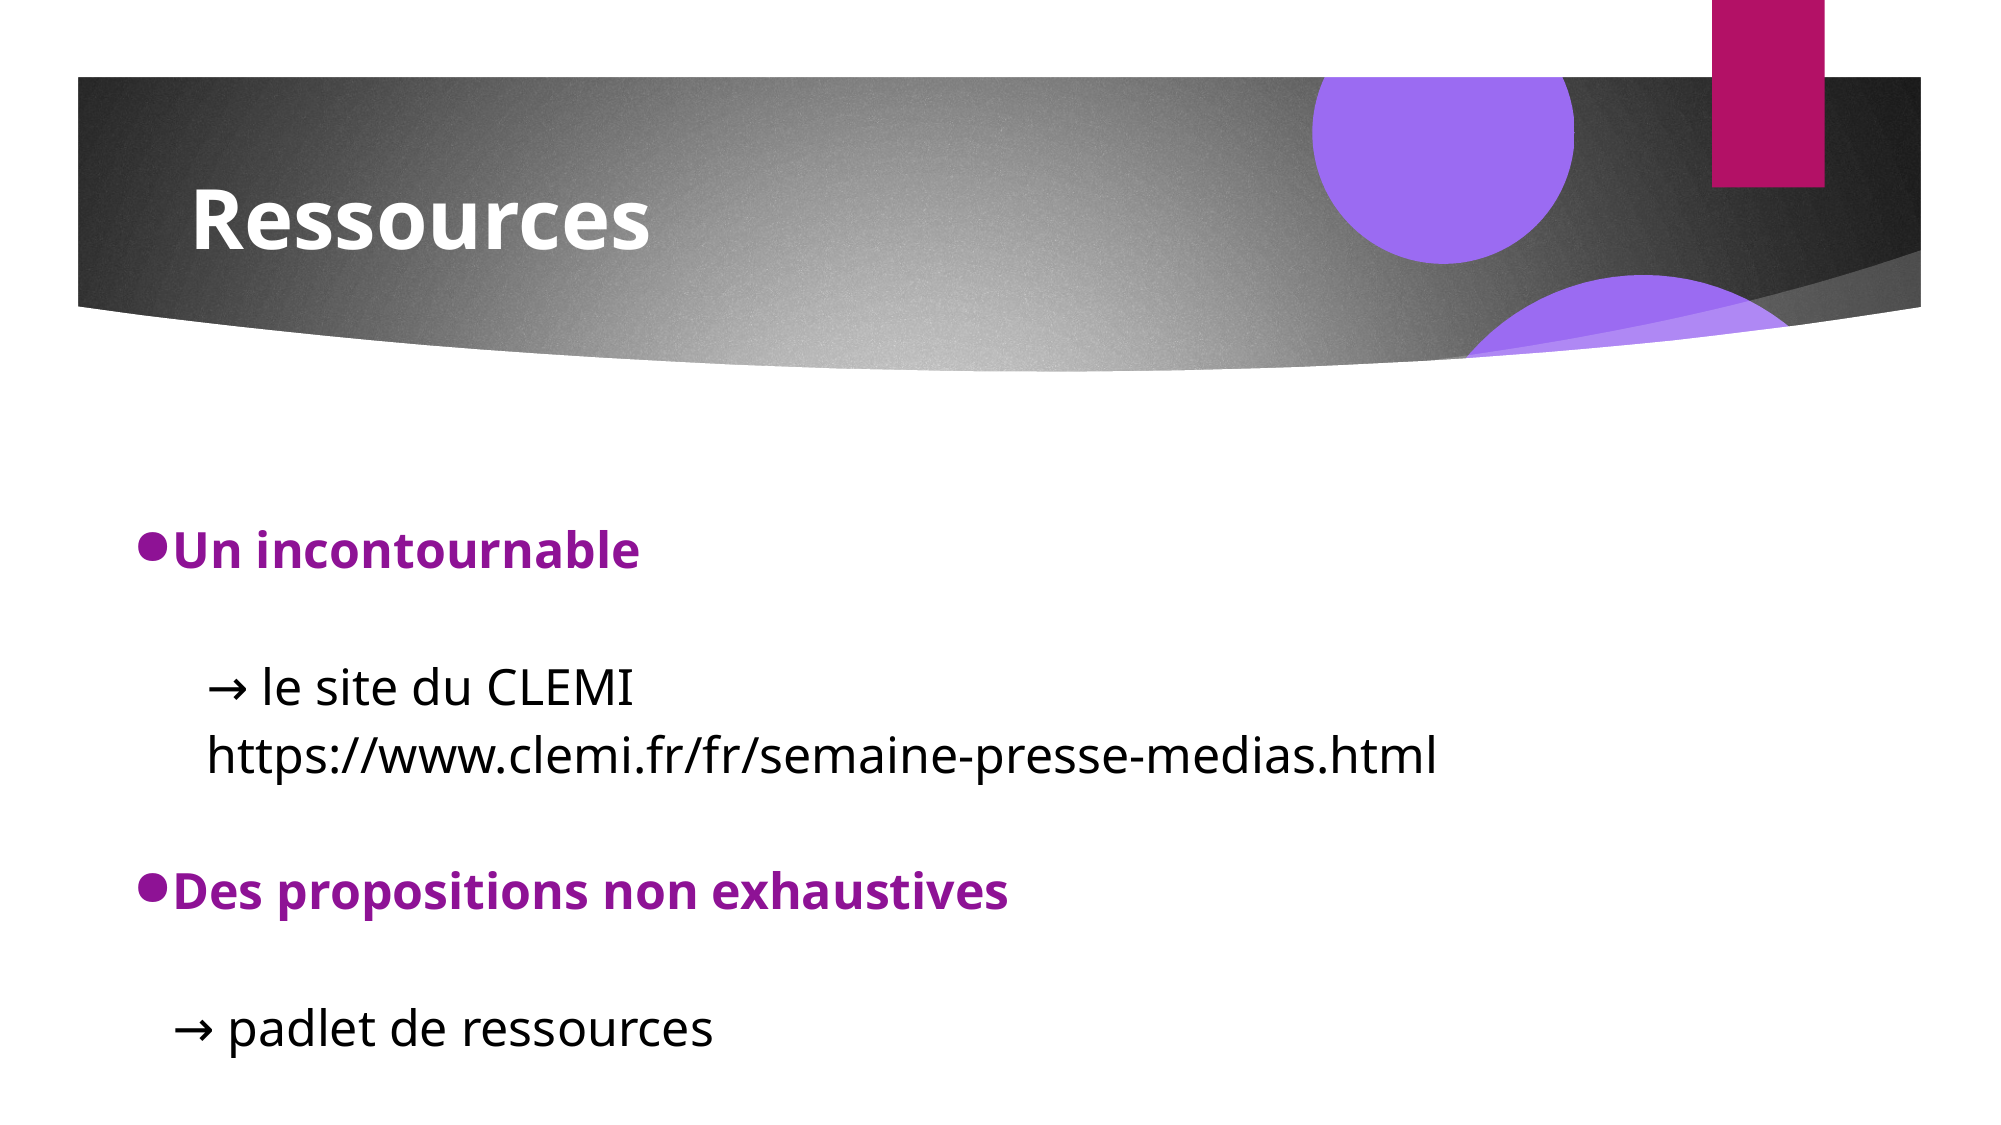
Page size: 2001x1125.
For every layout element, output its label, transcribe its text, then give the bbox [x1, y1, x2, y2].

picture [1564, 78, 1920, 300]
text_box [94, 425, 1902, 609]
title Ressources [189, 159, 1627, 276]
picture [79, 78, 1613, 371]
text_box Un incontournable → le site du CLEMI https://www.clemi.fr/fr/semaine-presse-medias.html Des propositions non exhaustives → padlet de ressources [118, 507, 1689, 1080]
